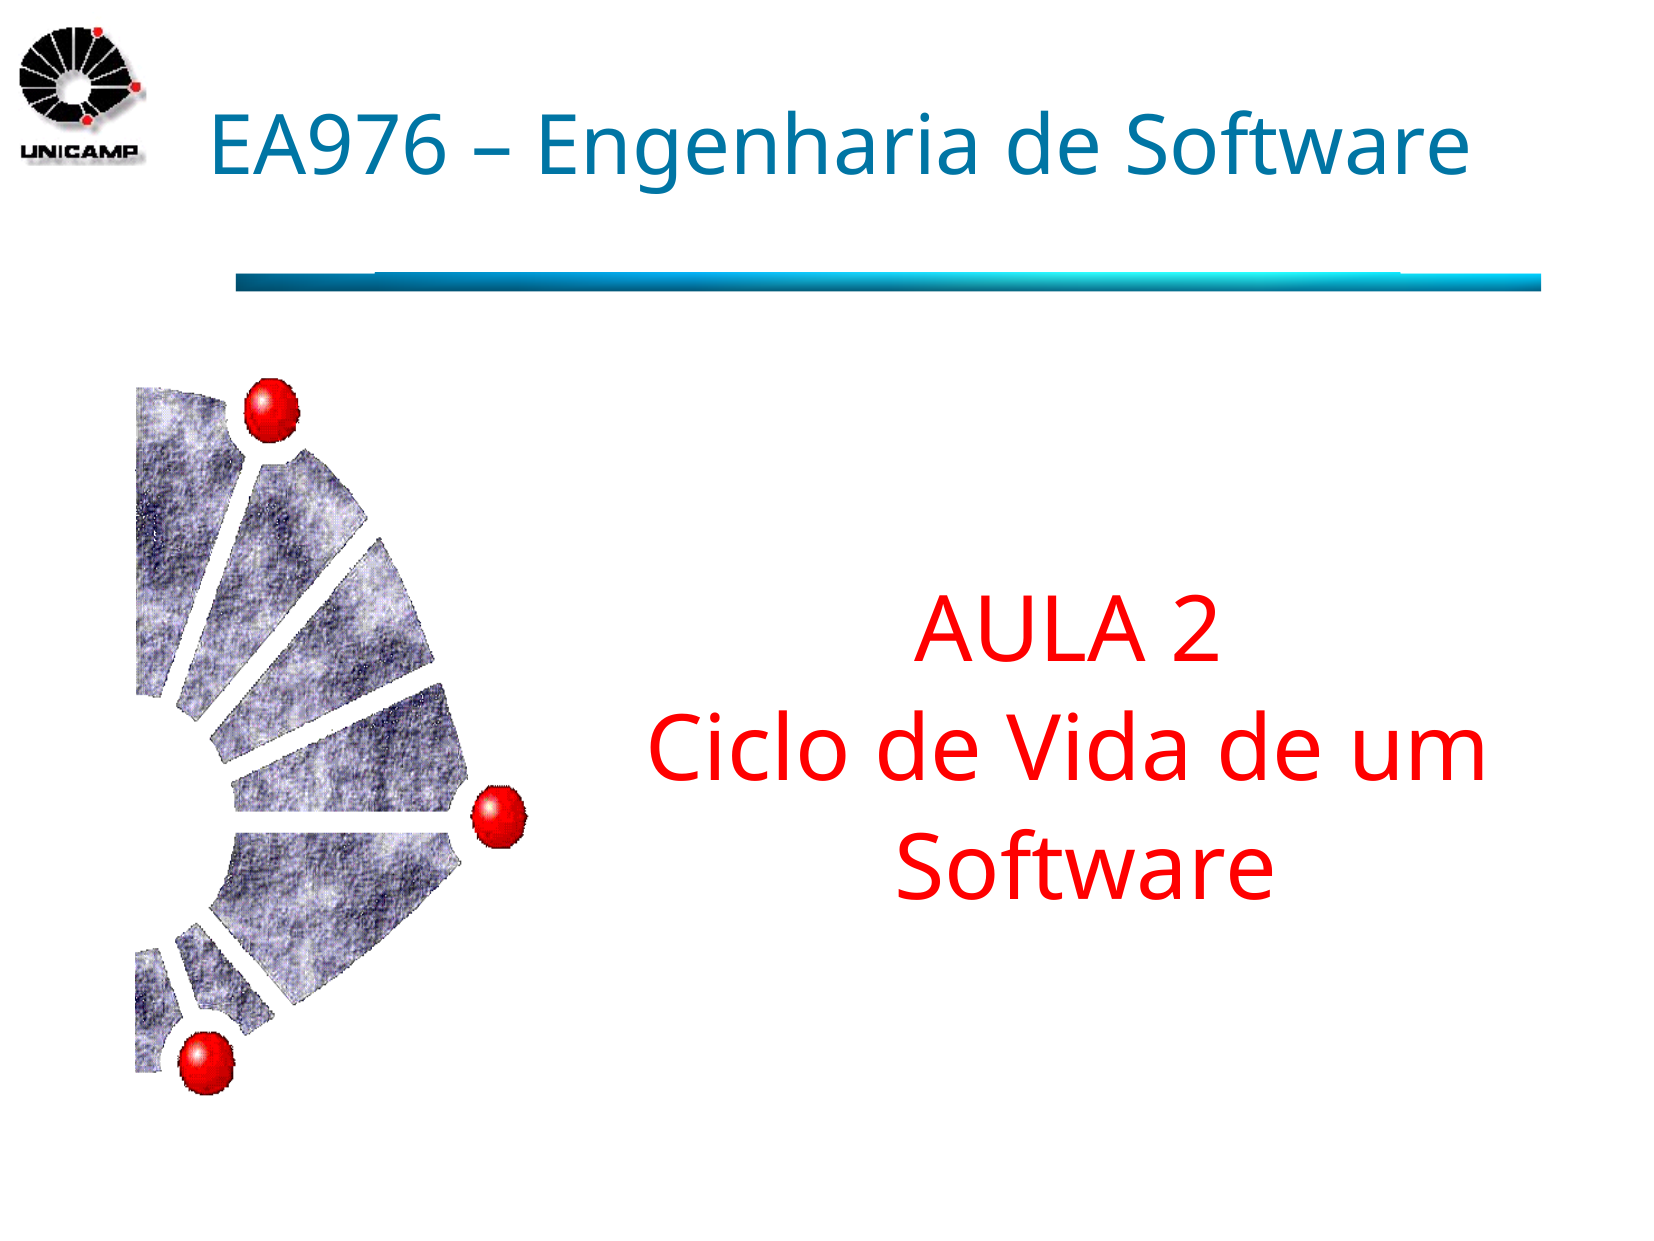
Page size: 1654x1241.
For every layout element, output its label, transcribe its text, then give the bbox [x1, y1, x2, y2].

subtitle AULA 2 Ciclo de Vida de um Software [561, 308, 1541, 1182]
chart [135, 324, 562, 1112]
picture [125, 272, 1654, 295]
title EA976 – Engenharia de Software [61, 35, 1620, 250]
